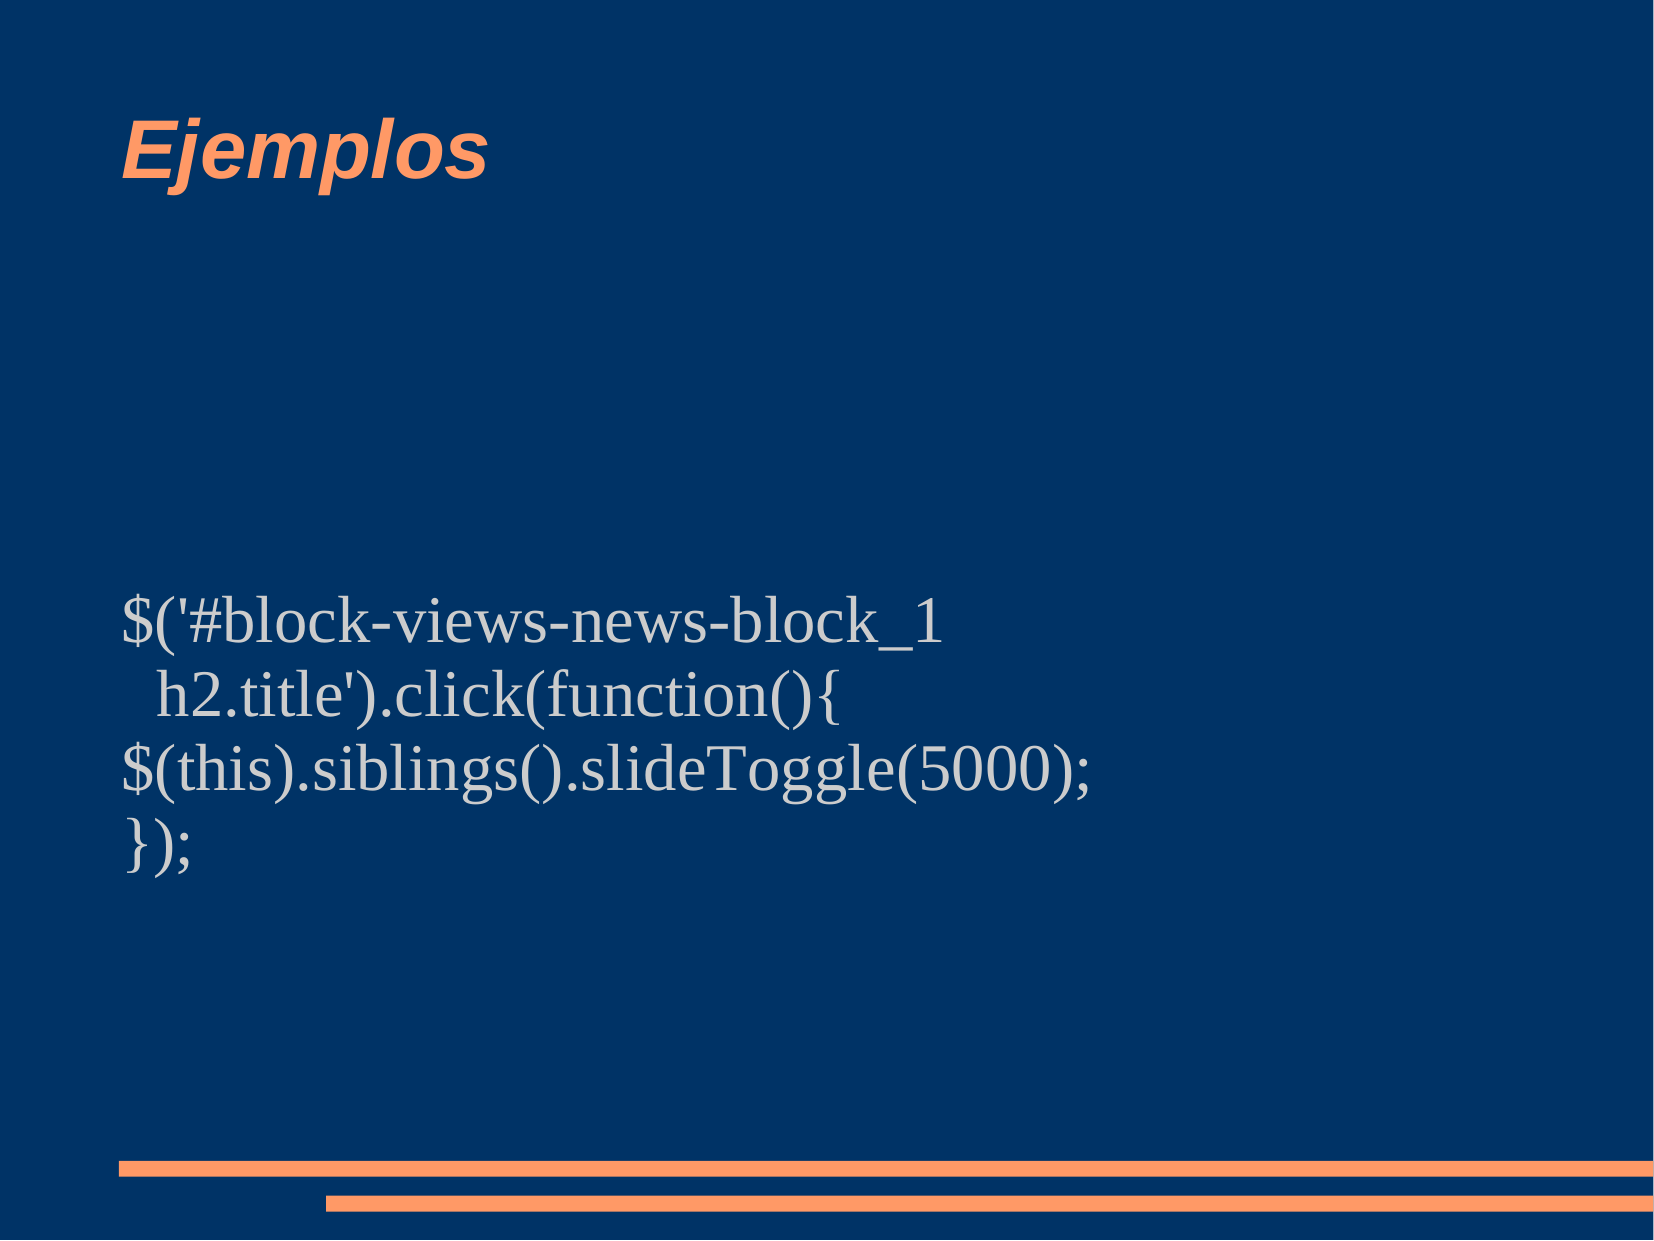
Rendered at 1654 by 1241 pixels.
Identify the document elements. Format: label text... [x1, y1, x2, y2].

subtitle $('#block-views-news-block_1 h2.title').click(function(){ $(this).siblings().slideToggle(5000); }); [121, 329, 1561, 1134]
title Ejemplos [121, 53, 1534, 246]
